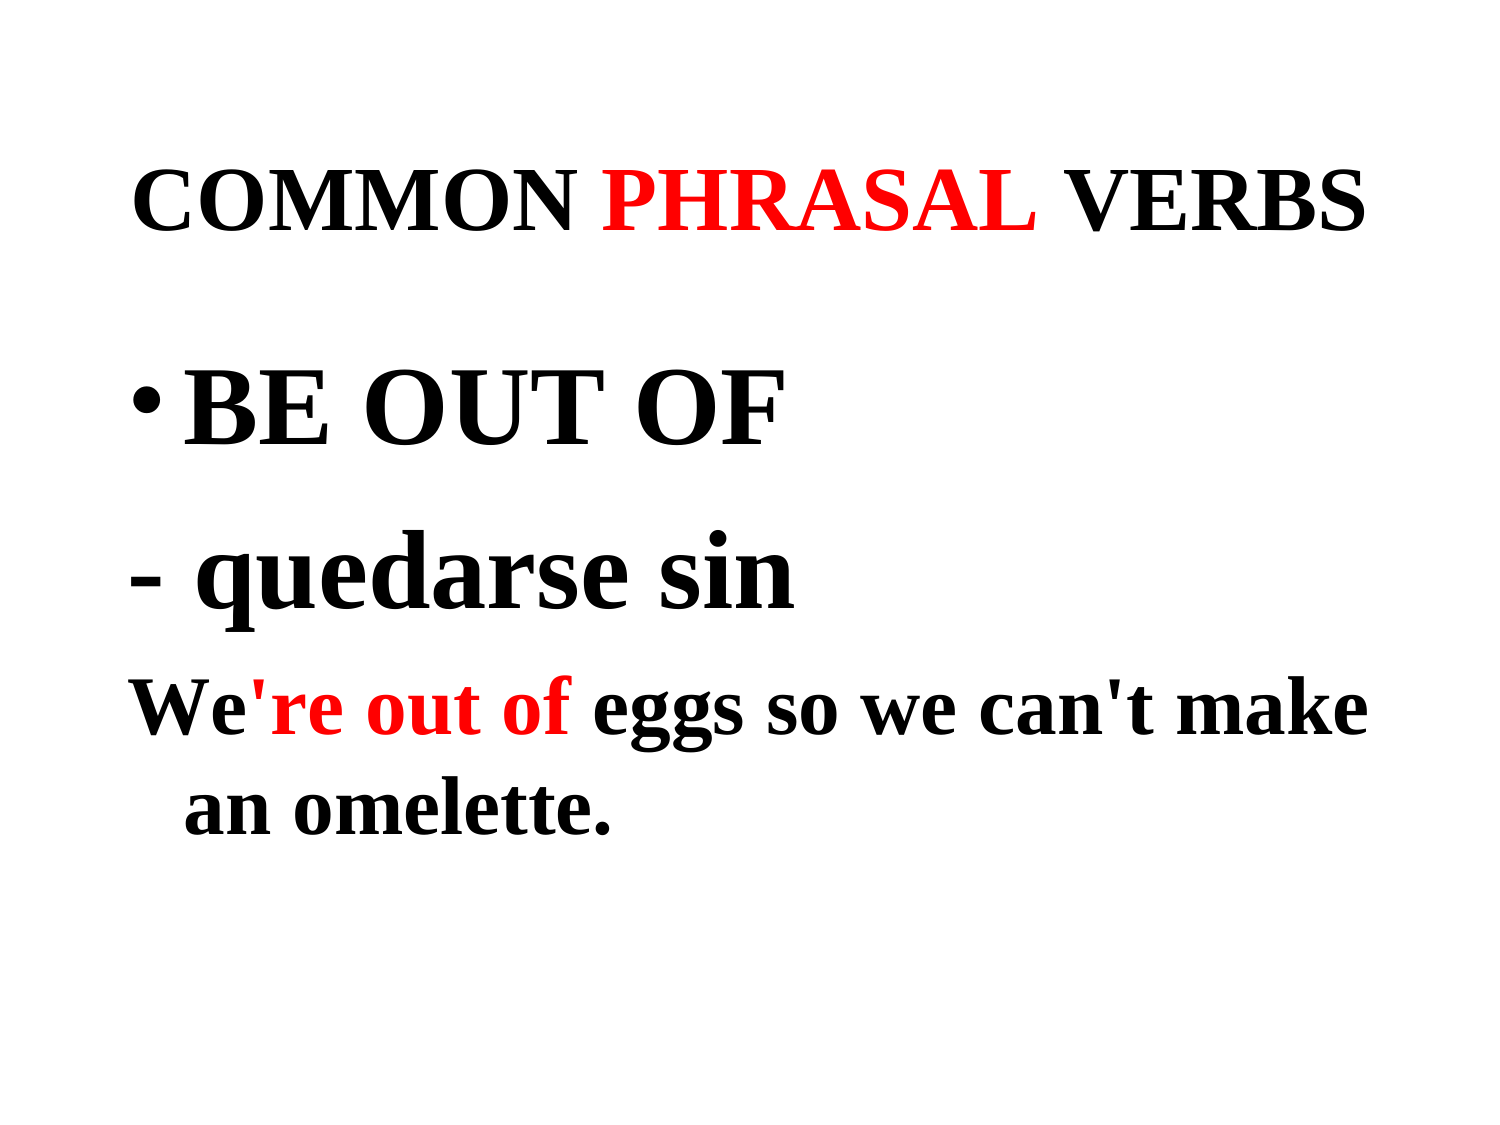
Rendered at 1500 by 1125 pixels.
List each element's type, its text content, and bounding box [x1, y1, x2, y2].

list BE OUT OF - quedarse sin We're out of eggs so we can't make an omelette. [112, 324, 1388, 1000]
title COMMON PHRASAL VERBS [112, 99, 1388, 288]
